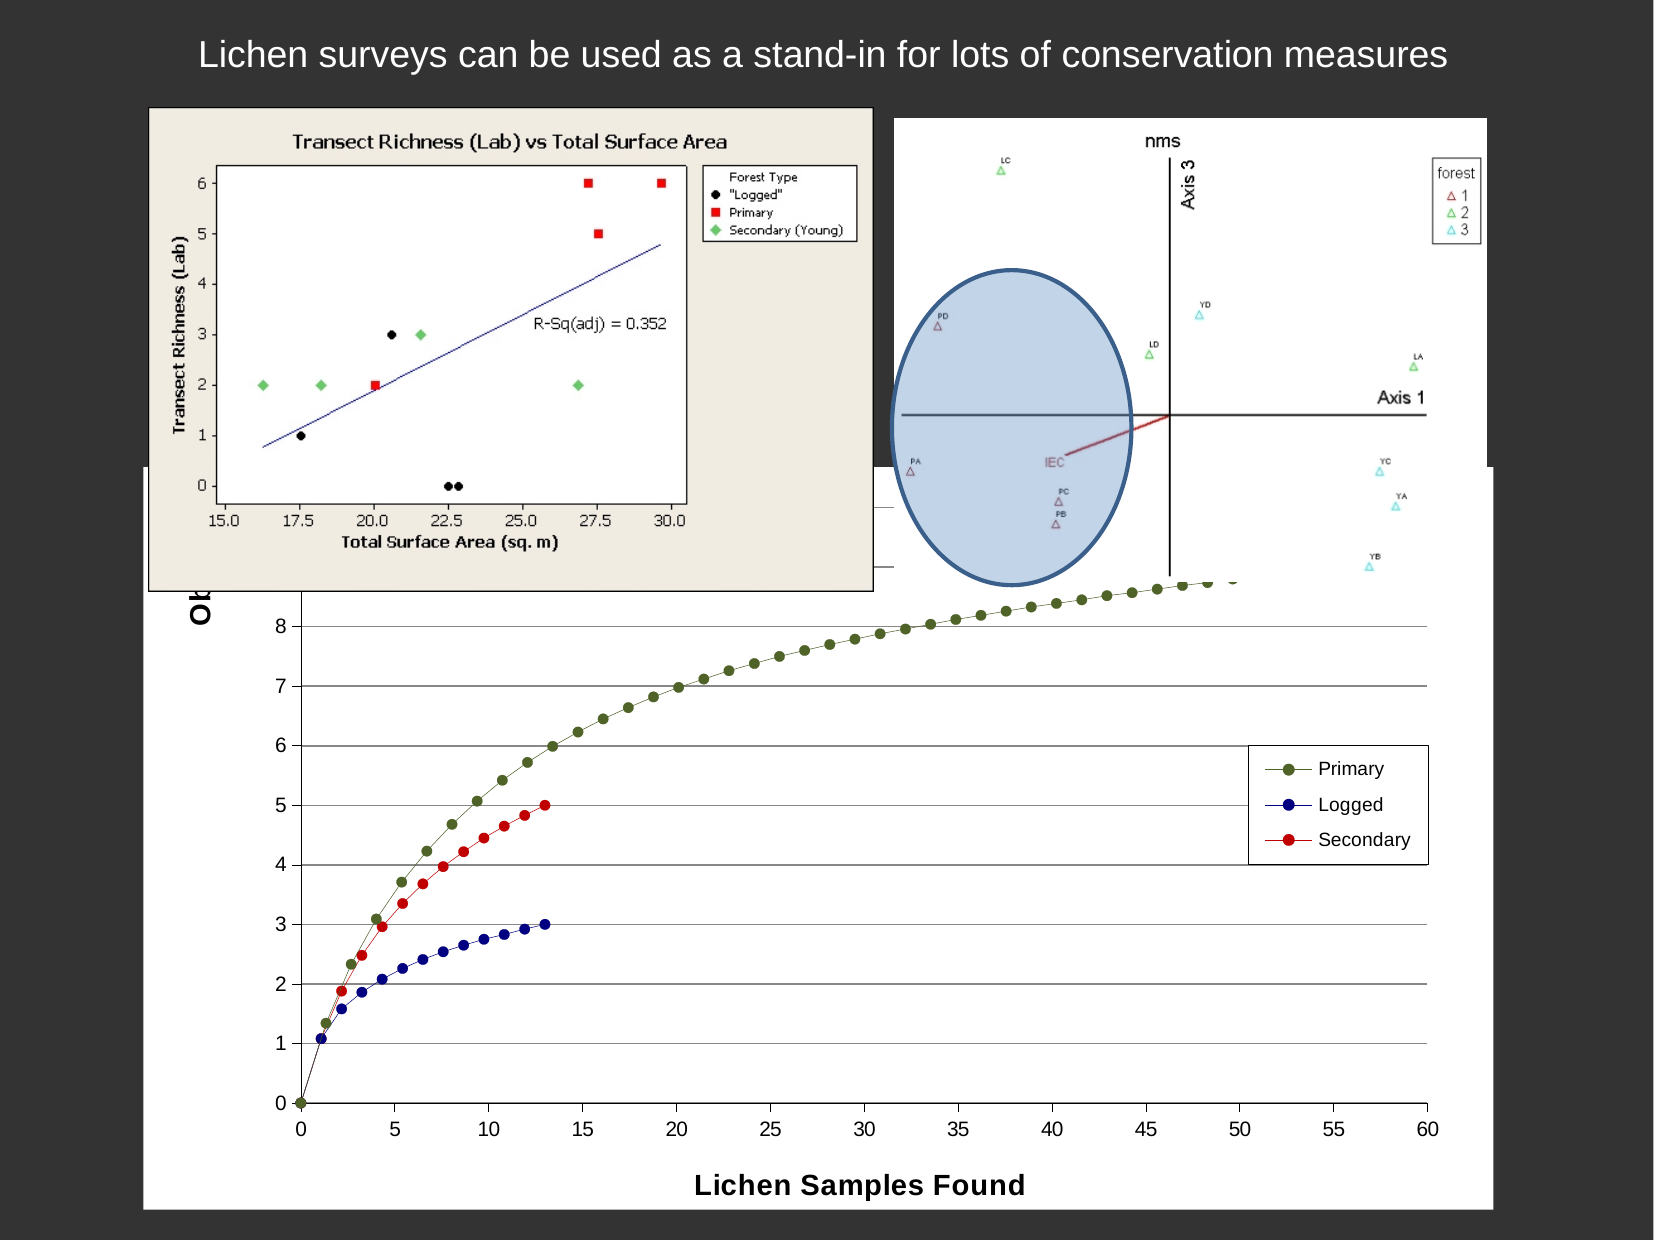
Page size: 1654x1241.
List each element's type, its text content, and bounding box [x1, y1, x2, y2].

text_box [891, 270, 1132, 586]
text_box Lichen surveys can be used as a stand-in for lots of conservation measures [29, 26, 1618, 83]
picture [143, 107, 1494, 1210]
